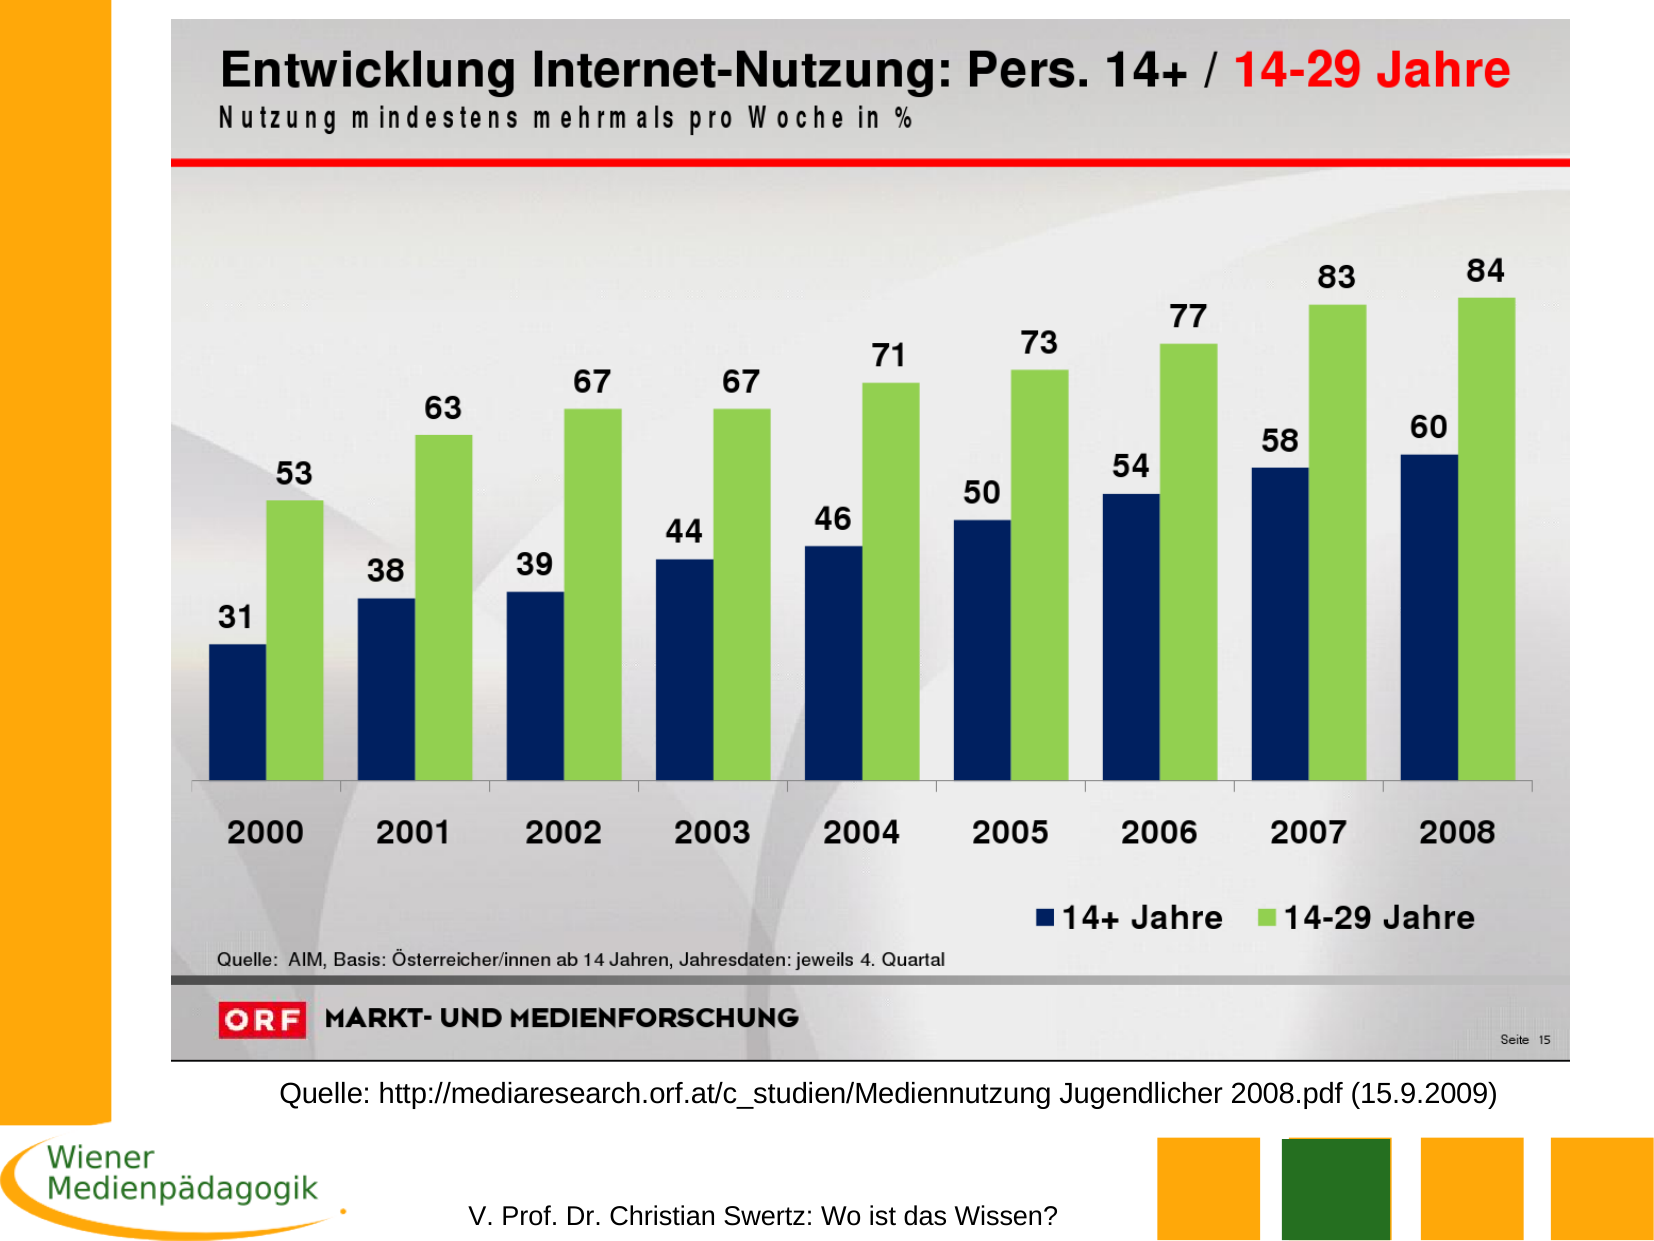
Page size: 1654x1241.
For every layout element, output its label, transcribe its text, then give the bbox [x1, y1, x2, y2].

picture [171, 19, 1570, 1062]
text_box Quelle: http://mediaresearch.orf.at/c_studien/Mediennutzung Jugendlicher 2008.pdf (15.9.2009) [279, 1076, 1507, 1113]
text_box [1281, 1139, 1391, 1241]
picture [0, 1114, 398, 1241]
